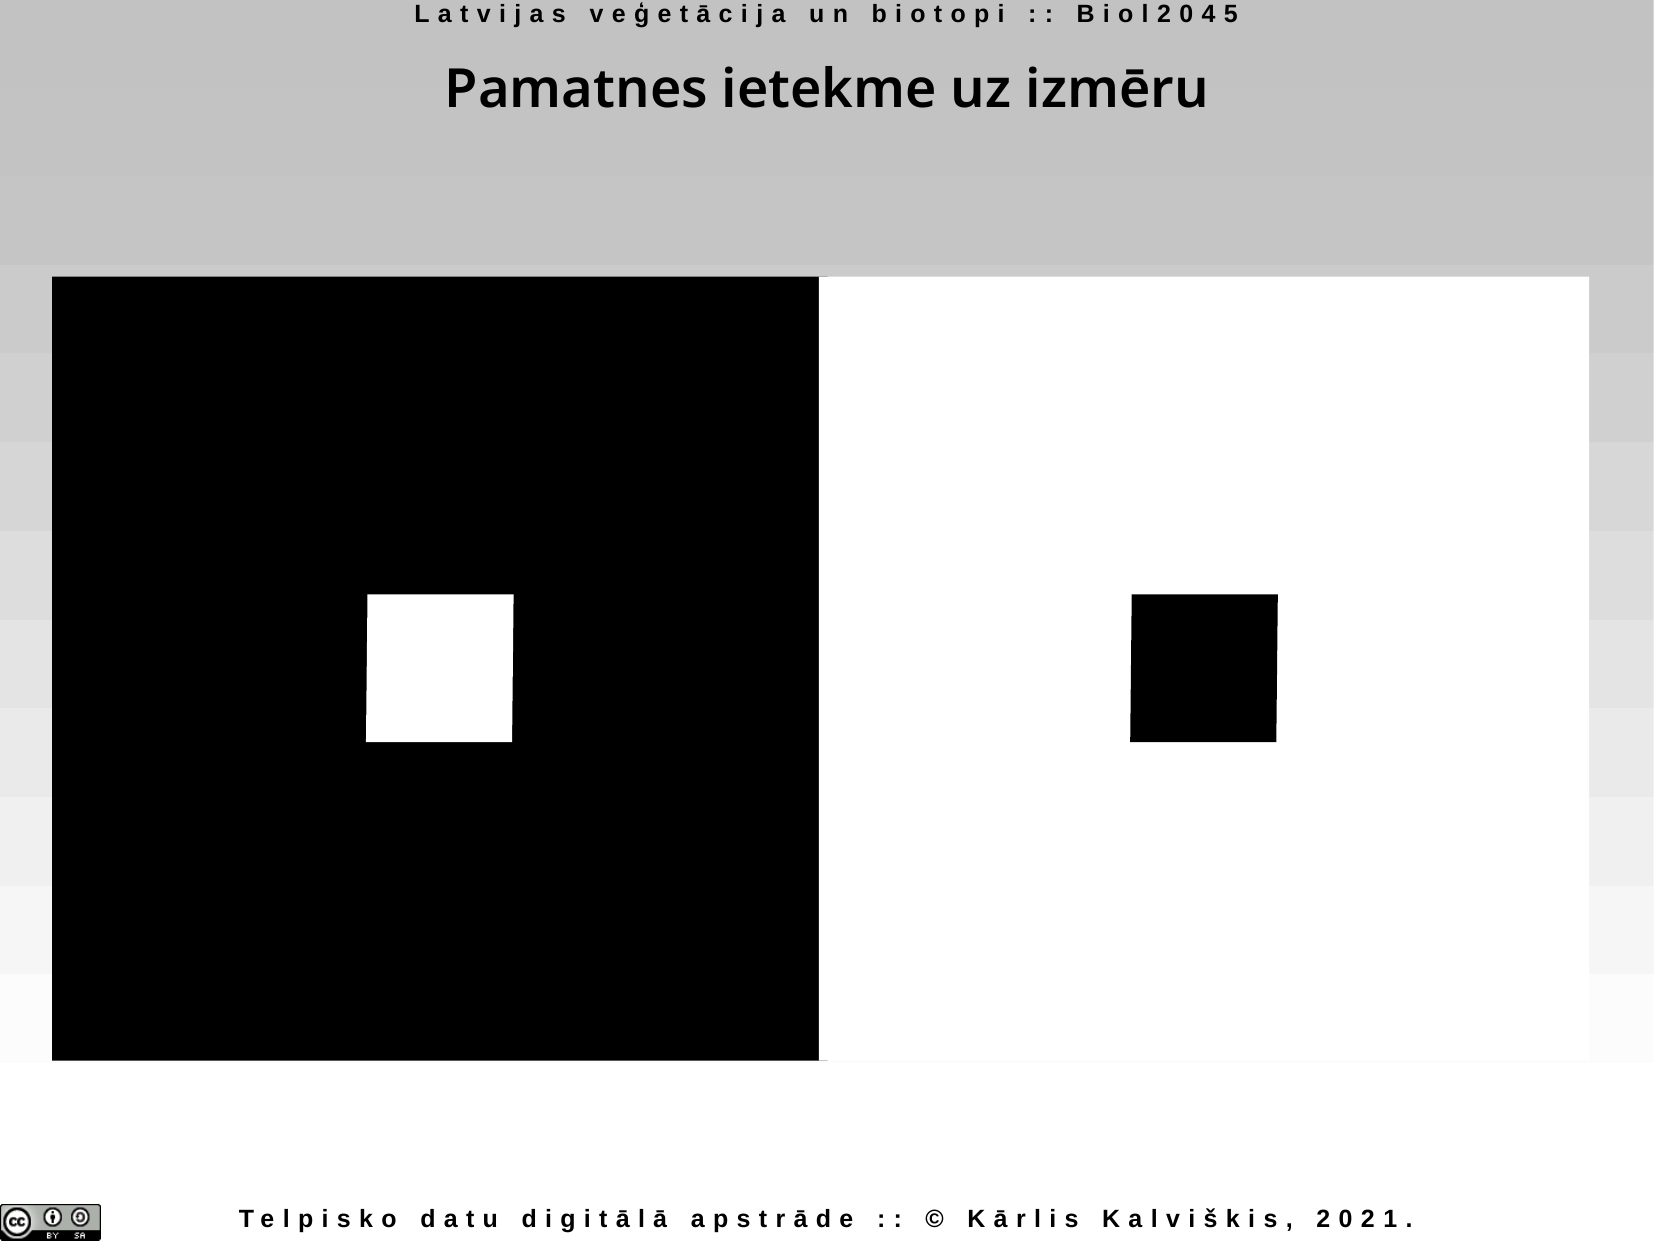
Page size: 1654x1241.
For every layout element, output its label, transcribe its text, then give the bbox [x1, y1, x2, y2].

text_box [52, 276, 1590, 1061]
title Pamatnes ietekme uz izmēru [29, 49, 1625, 296]
picture [0, 0, 1654, 1241]
